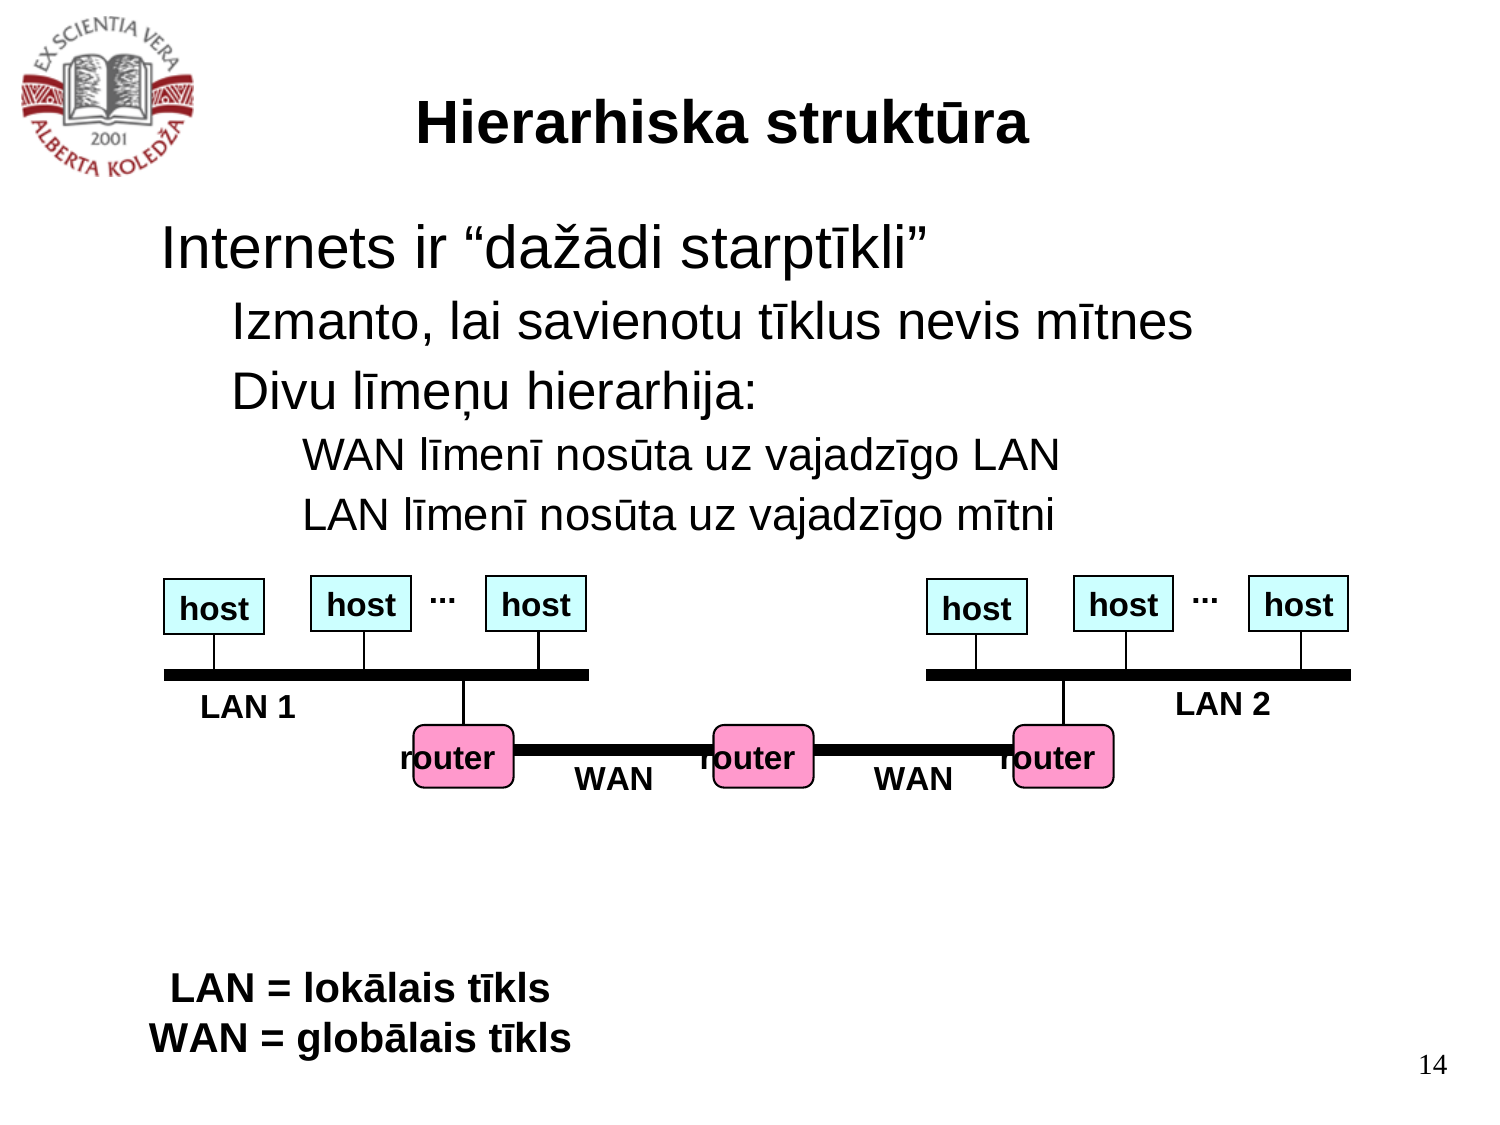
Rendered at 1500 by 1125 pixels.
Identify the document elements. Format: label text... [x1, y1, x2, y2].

text_box ... [414, 562, 472, 618]
text_box ... [1176, 562, 1235, 618]
text_box host [1073, 575, 1174, 632]
text_box host [486, 575, 586, 632]
text_box host [926, 579, 1027, 635]
text_box LAN 1 [185, 677, 311, 733]
picture [21, 16, 194, 177]
text_box WAN [859, 749, 969, 806]
list Internets ir “dažādi starptīkli” Izmanto, lai savienotu tīklus nevis mītnes Divu līmeņu hierarhija: WAN līmenī nosūta uz vajadzīgo LAN LAN līmenī nosūta uz vajadzīgo mītni [74, 200, 1463, 1101]
text_box LAN 2 [1160, 674, 1286, 731]
title Hierarhiska struktūra [50, 62, 1374, 175]
text_box host [1248, 575, 1349, 632]
text_box router [1013, 725, 1114, 788]
text_box LAN = lokālais tīkls WAN = globālais tīkls [134, 953, 587, 1069]
text_box router [413, 725, 514, 788]
text_box router [713, 725, 814, 788]
text_box host [164, 579, 265, 635]
text_box WAN [559, 749, 669, 806]
text_box host [311, 575, 411, 632]
